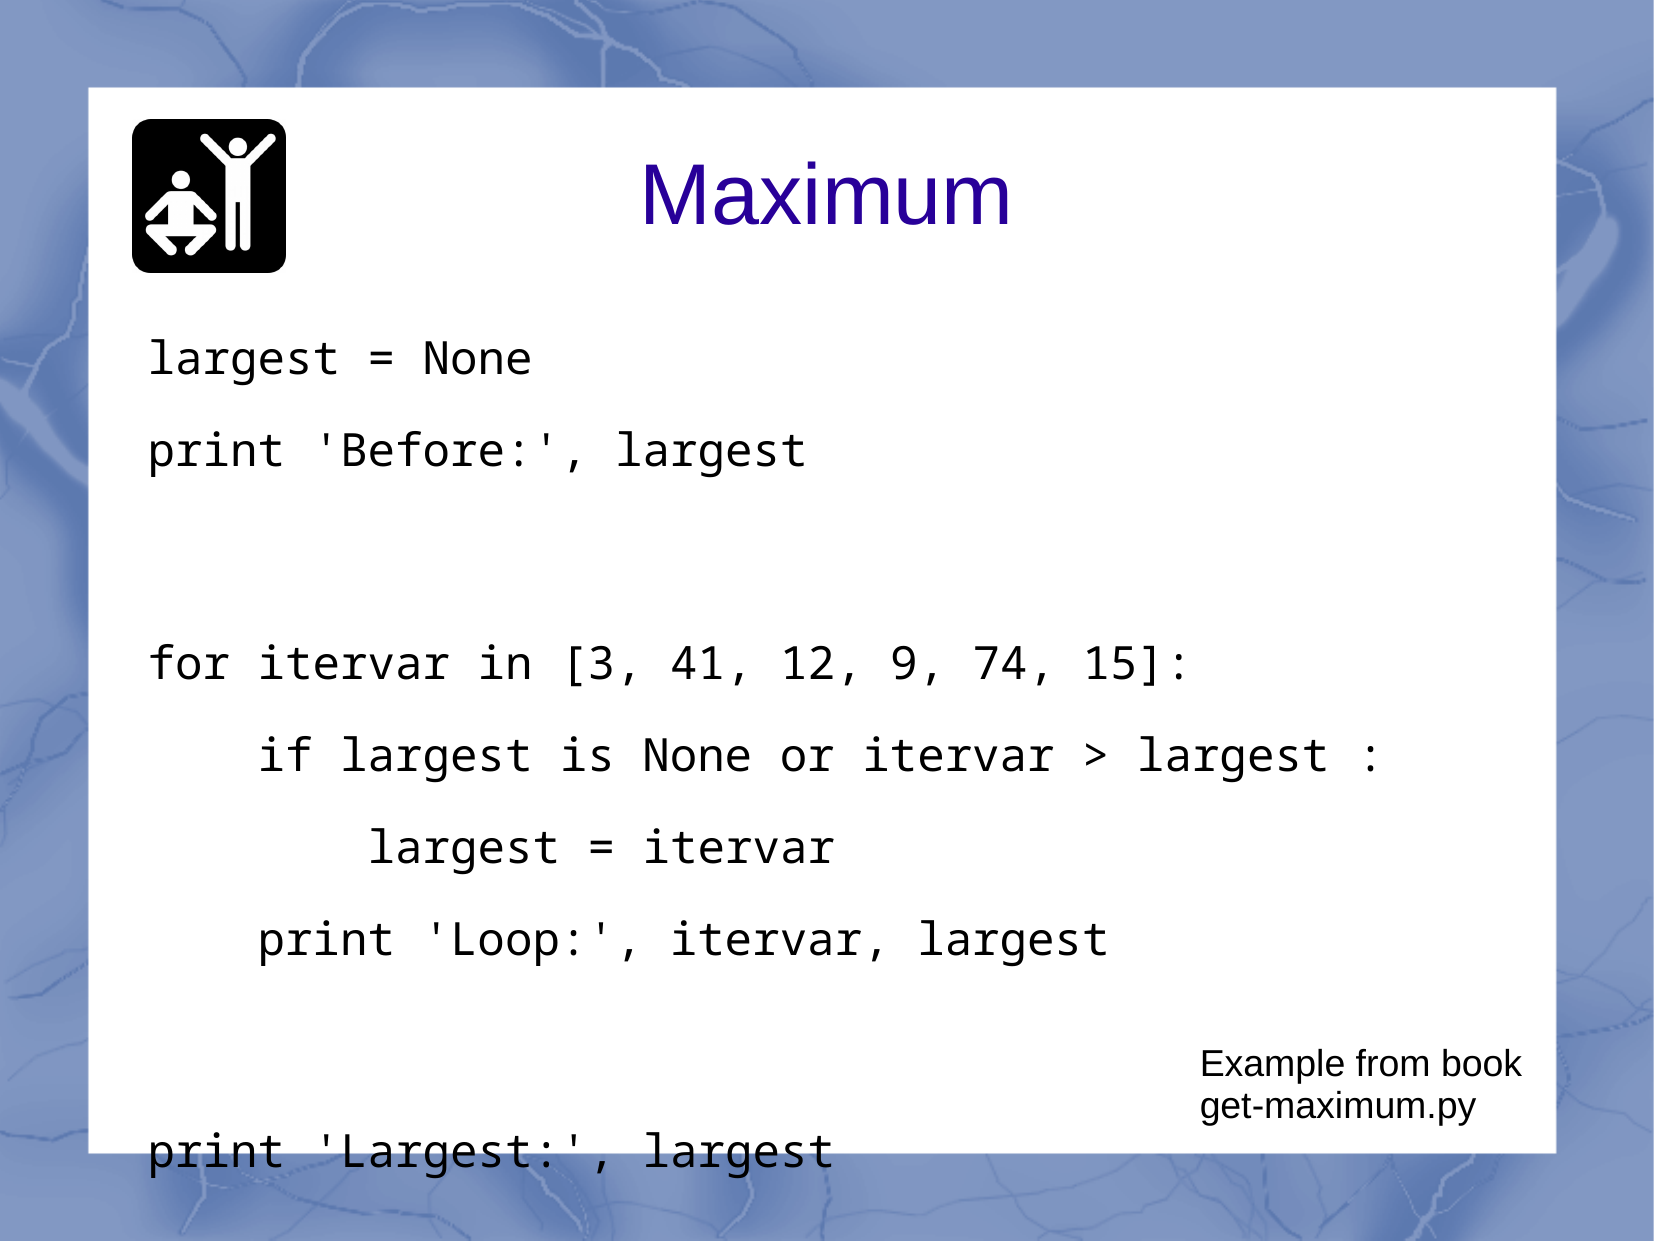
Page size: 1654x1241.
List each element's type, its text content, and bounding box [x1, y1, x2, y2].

list largest = None print 'Before:', largest for itervar in [3, 41, 12, 9, 74, 15]: if largest is None or itervar > largest : largest = itervar print 'Loop:', itervar, largest print 'Largest:', largest [147, 325, 1506, 1197]
picture [0, 0, 1654, 1241]
text_box Example from book get-maximum.py [1185, 1035, 1537, 1134]
title Maximum [118, 90, 1536, 298]
